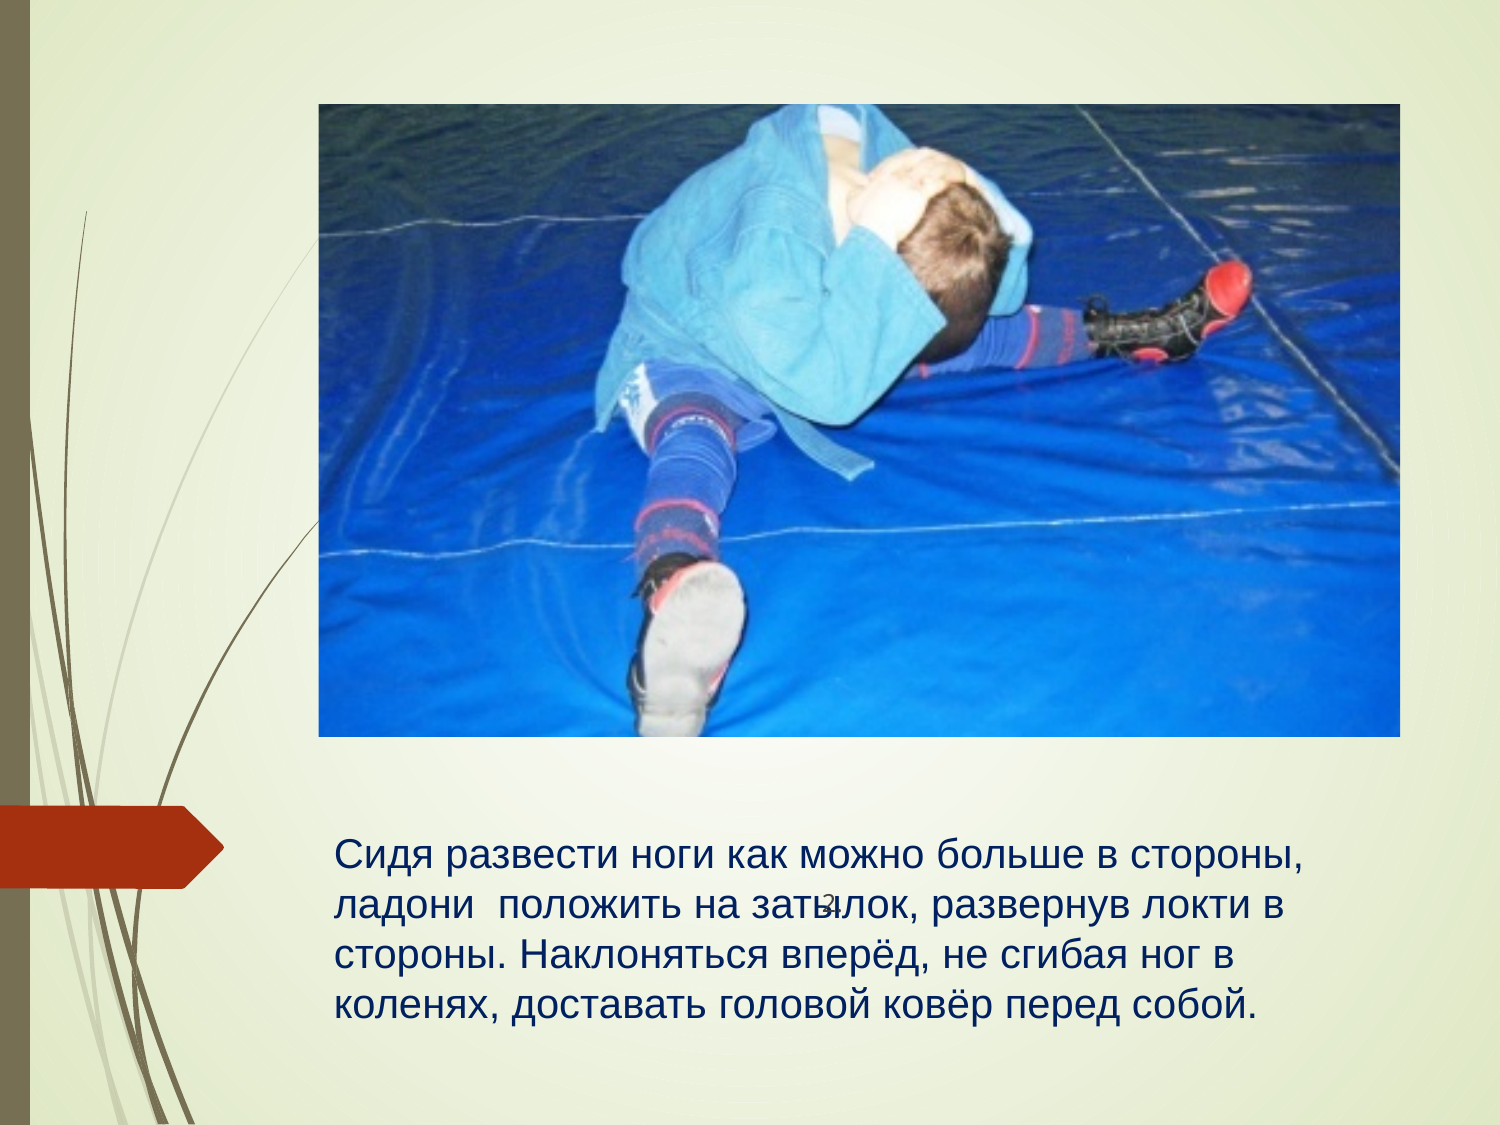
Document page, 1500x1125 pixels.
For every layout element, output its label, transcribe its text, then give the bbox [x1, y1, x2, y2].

list 2. [318, 880, 1401, 962]
title Сидя развести ноги как можно больше в стороны, ладони положить на затылок, развернув локти в стороны. Наклоняться вперёд, не сгибая ног в коленях, доставать головой ковёр перед собой. [318, 787, 1401, 880]
picture [318, 104, 1401, 737]
title Сидя развести ноги как можно больше в стороны, ладони положить на затылок, развернув локти в стороны. Наклоняться вперёд, не сгибая ног в коленях, доставать головой ковёр перед собой. [318, 962, 1401, 1085]
